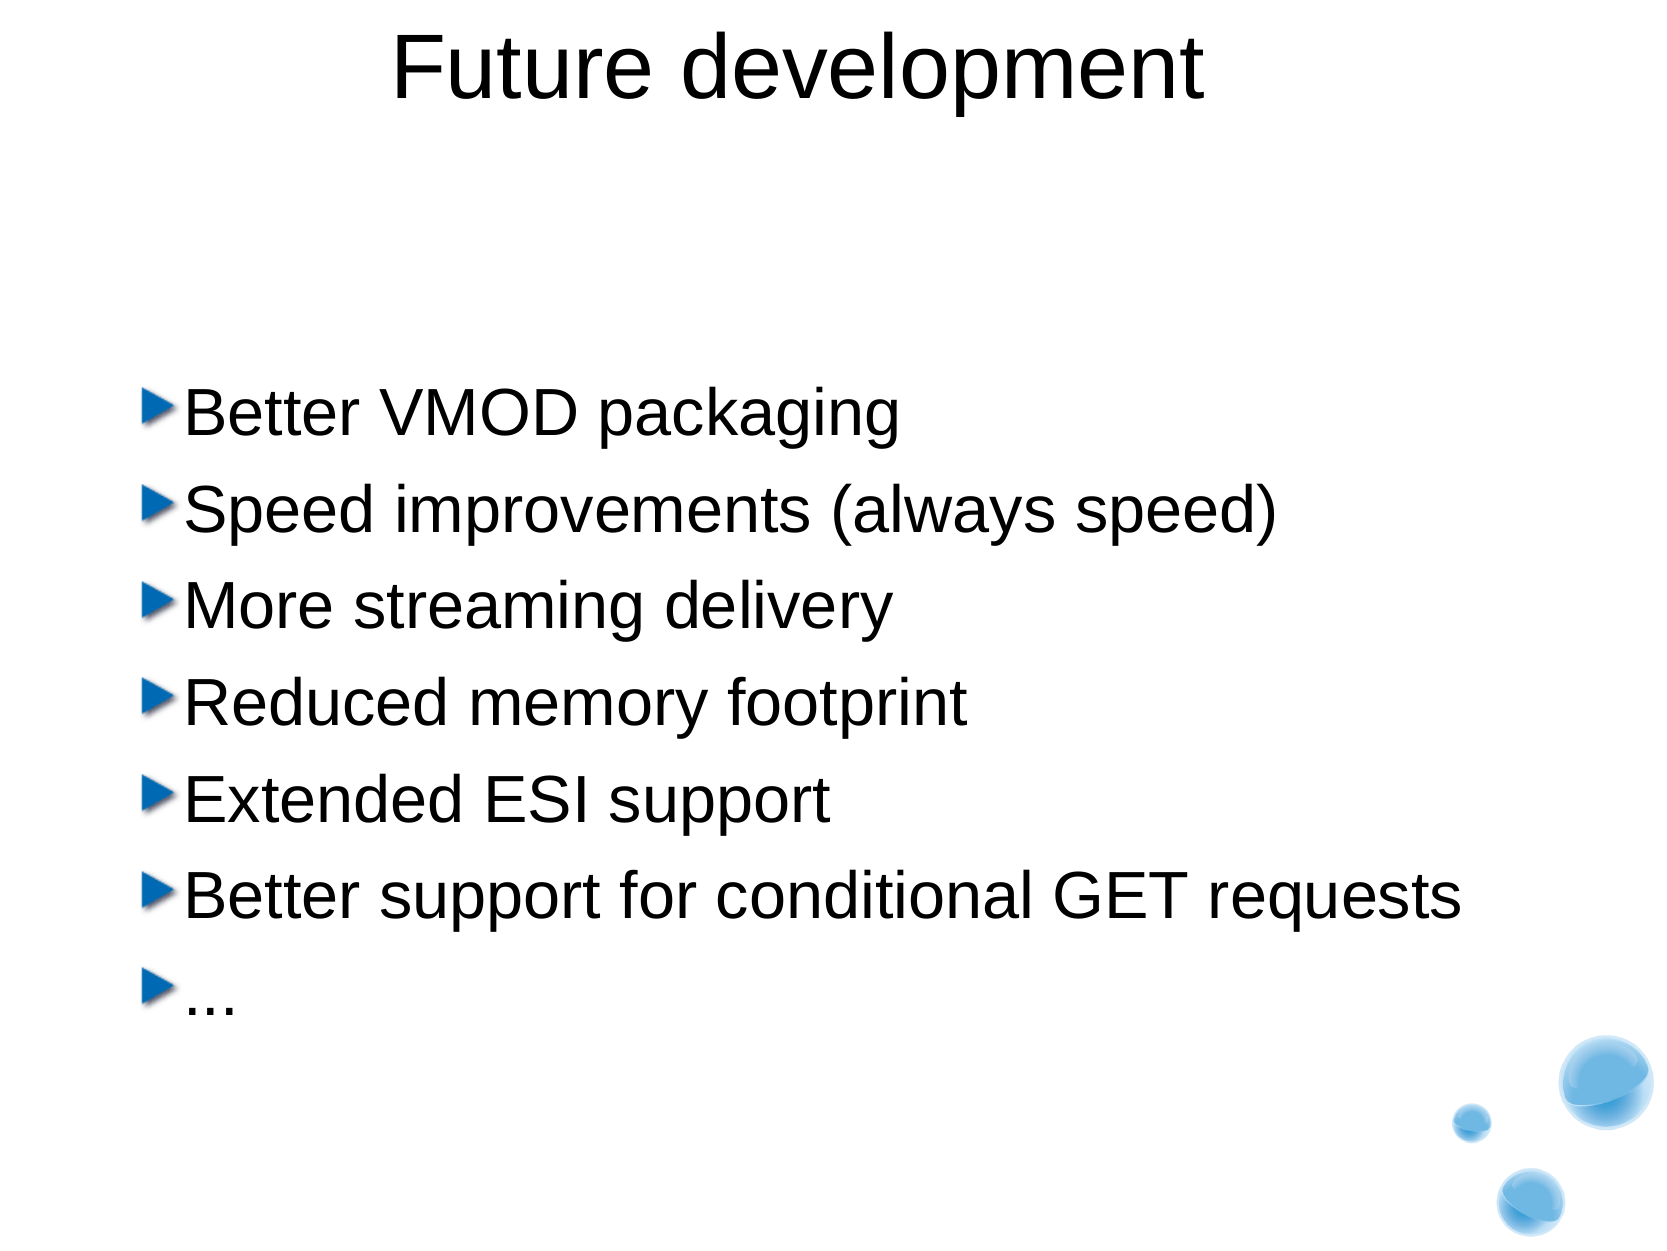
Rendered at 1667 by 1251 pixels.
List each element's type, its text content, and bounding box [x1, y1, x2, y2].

list Better VMOD packaging Speed improvements (always speed) More streaming delivery Reduced memory footprint Extended ESI support Better support for conditional GET requests ... [124, 360, 1541, 1187]
title Future development [90, 0, 1506, 207]
picture [1451, 1033, 1654, 1238]
